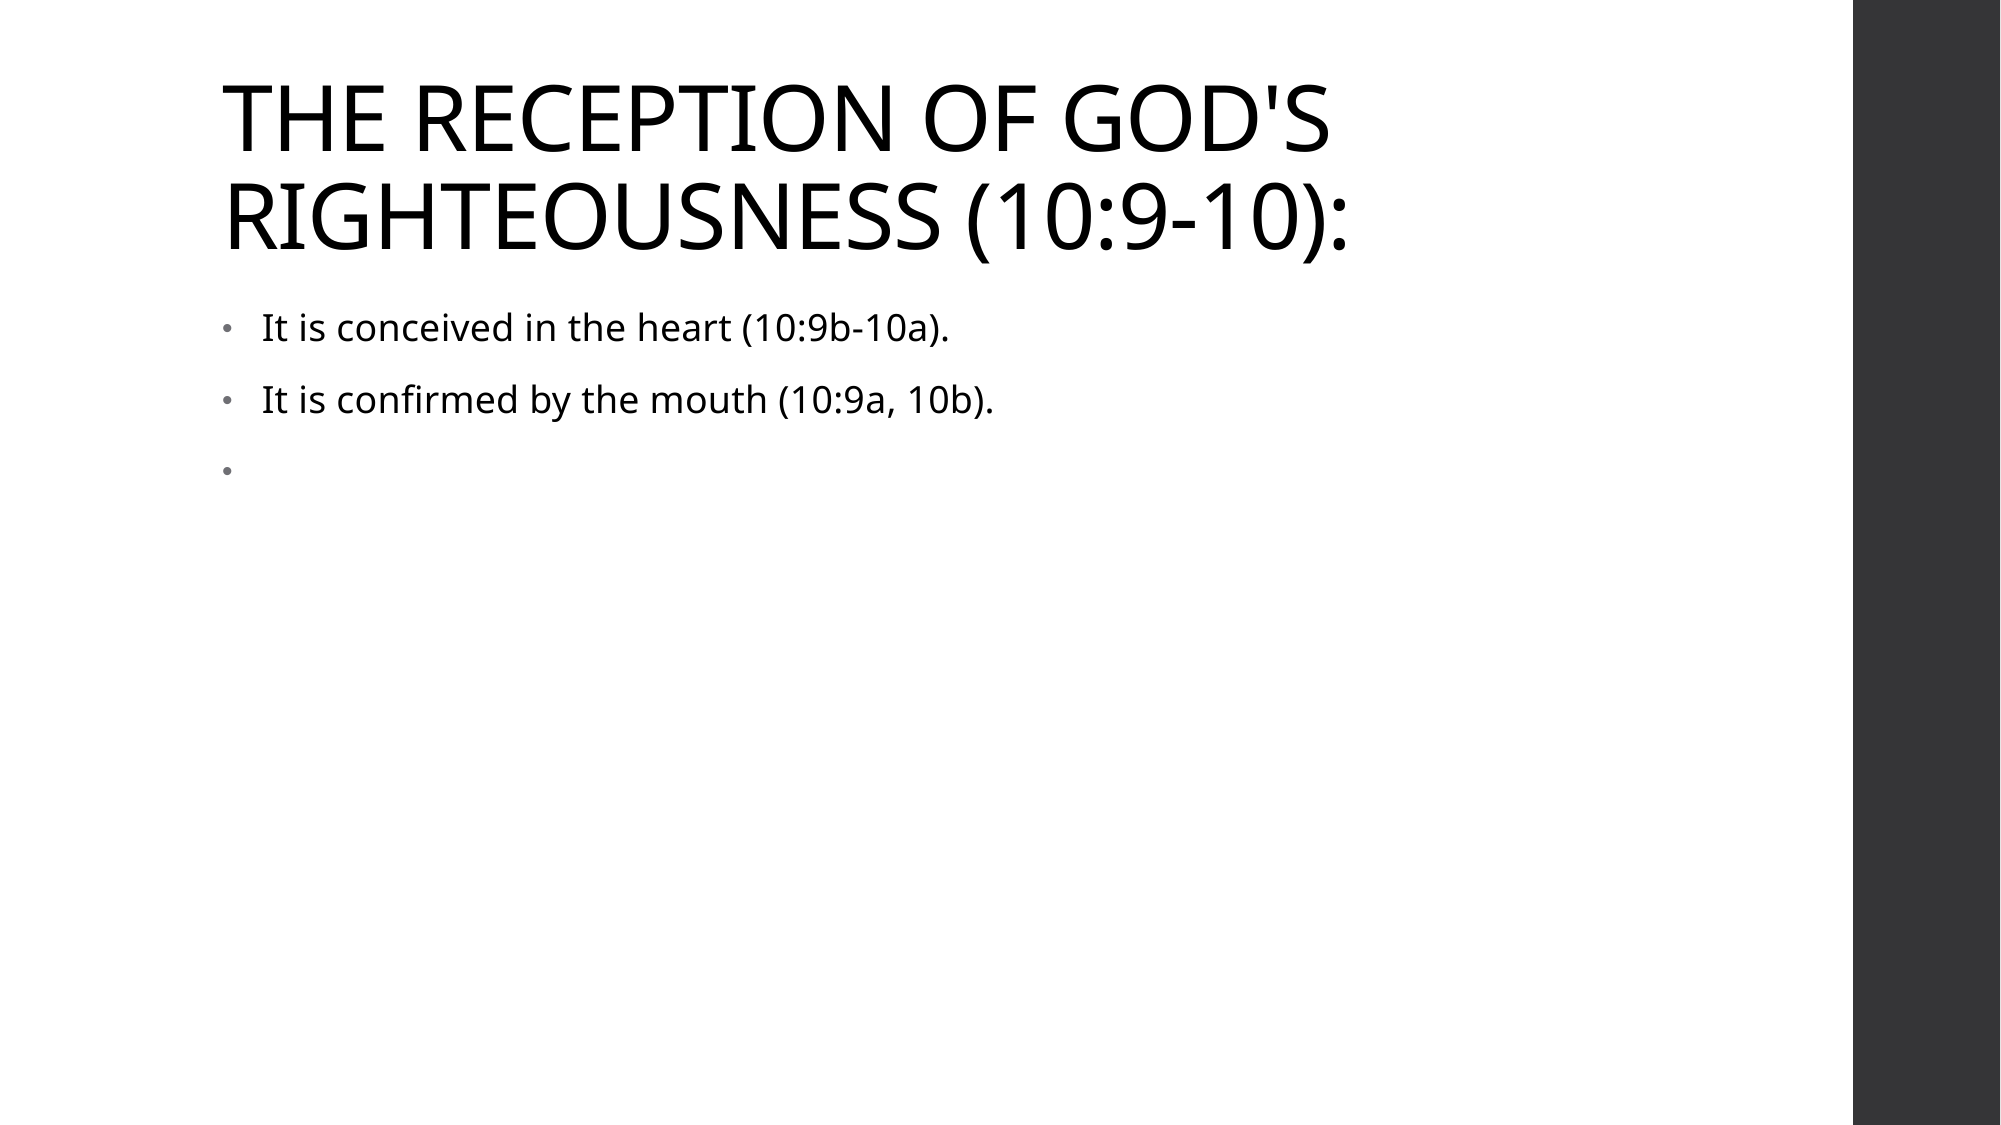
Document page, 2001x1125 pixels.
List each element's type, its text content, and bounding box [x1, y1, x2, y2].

title THE RECEPTION OF GOD'S RIGHTEOUSNESS (10:9-10): [206, 60, 1797, 278]
list It is conceived in the heart (10:9b-10a). It is confirmed by the mouth (10:9a, 10b). [206, 299, 1617, 1014]
